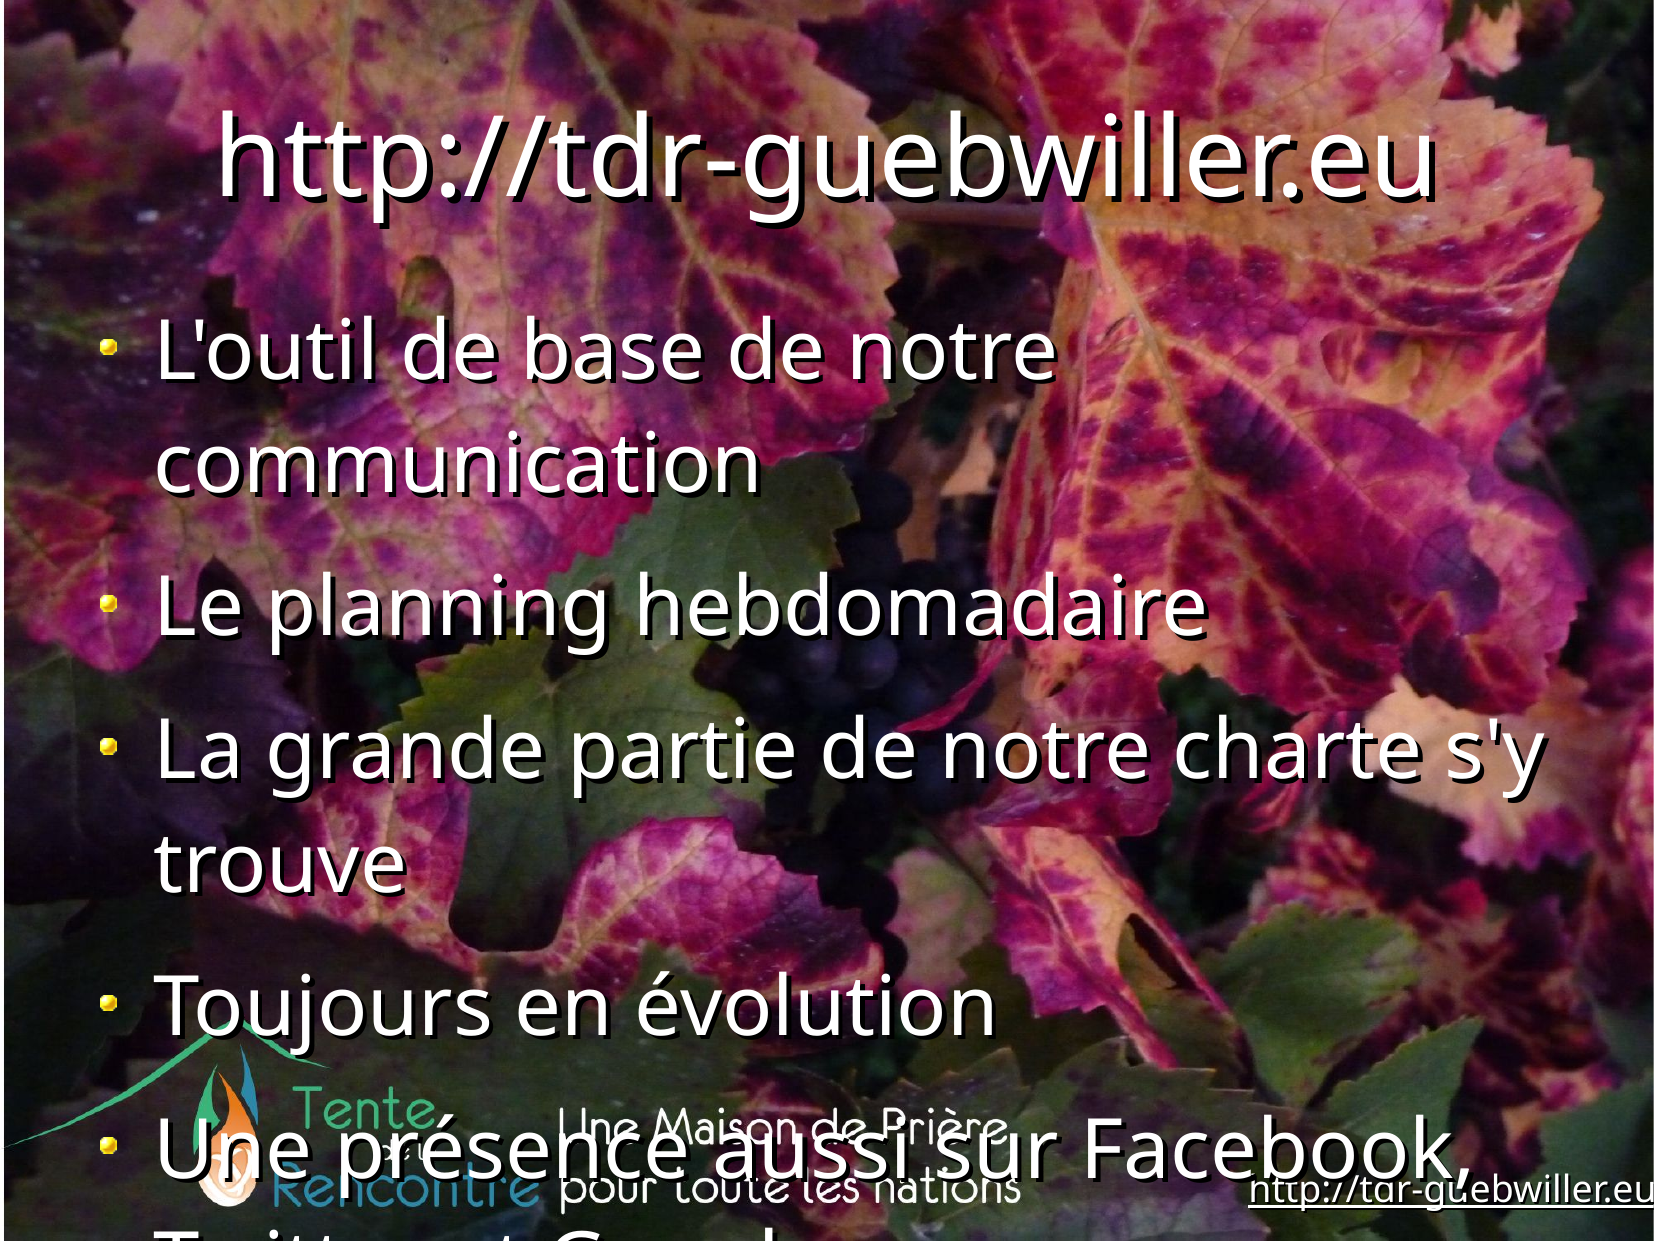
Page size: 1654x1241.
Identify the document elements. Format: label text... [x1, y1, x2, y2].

title http://tdr-guebwiller.eu [82, 49, 1571, 257]
picture [1430, 1186, 1440, 1200]
list L'outil de base de notre communication Le planning hebdomadaire La grande partie de notre charte s'y trouve Toujours en évolution Une présence aussi sur Facebook, Twitter et Google+ [82, 290, 1571, 1109]
picture [1306, 1186, 1316, 1200]
picture [0, 0, 1654, 1241]
